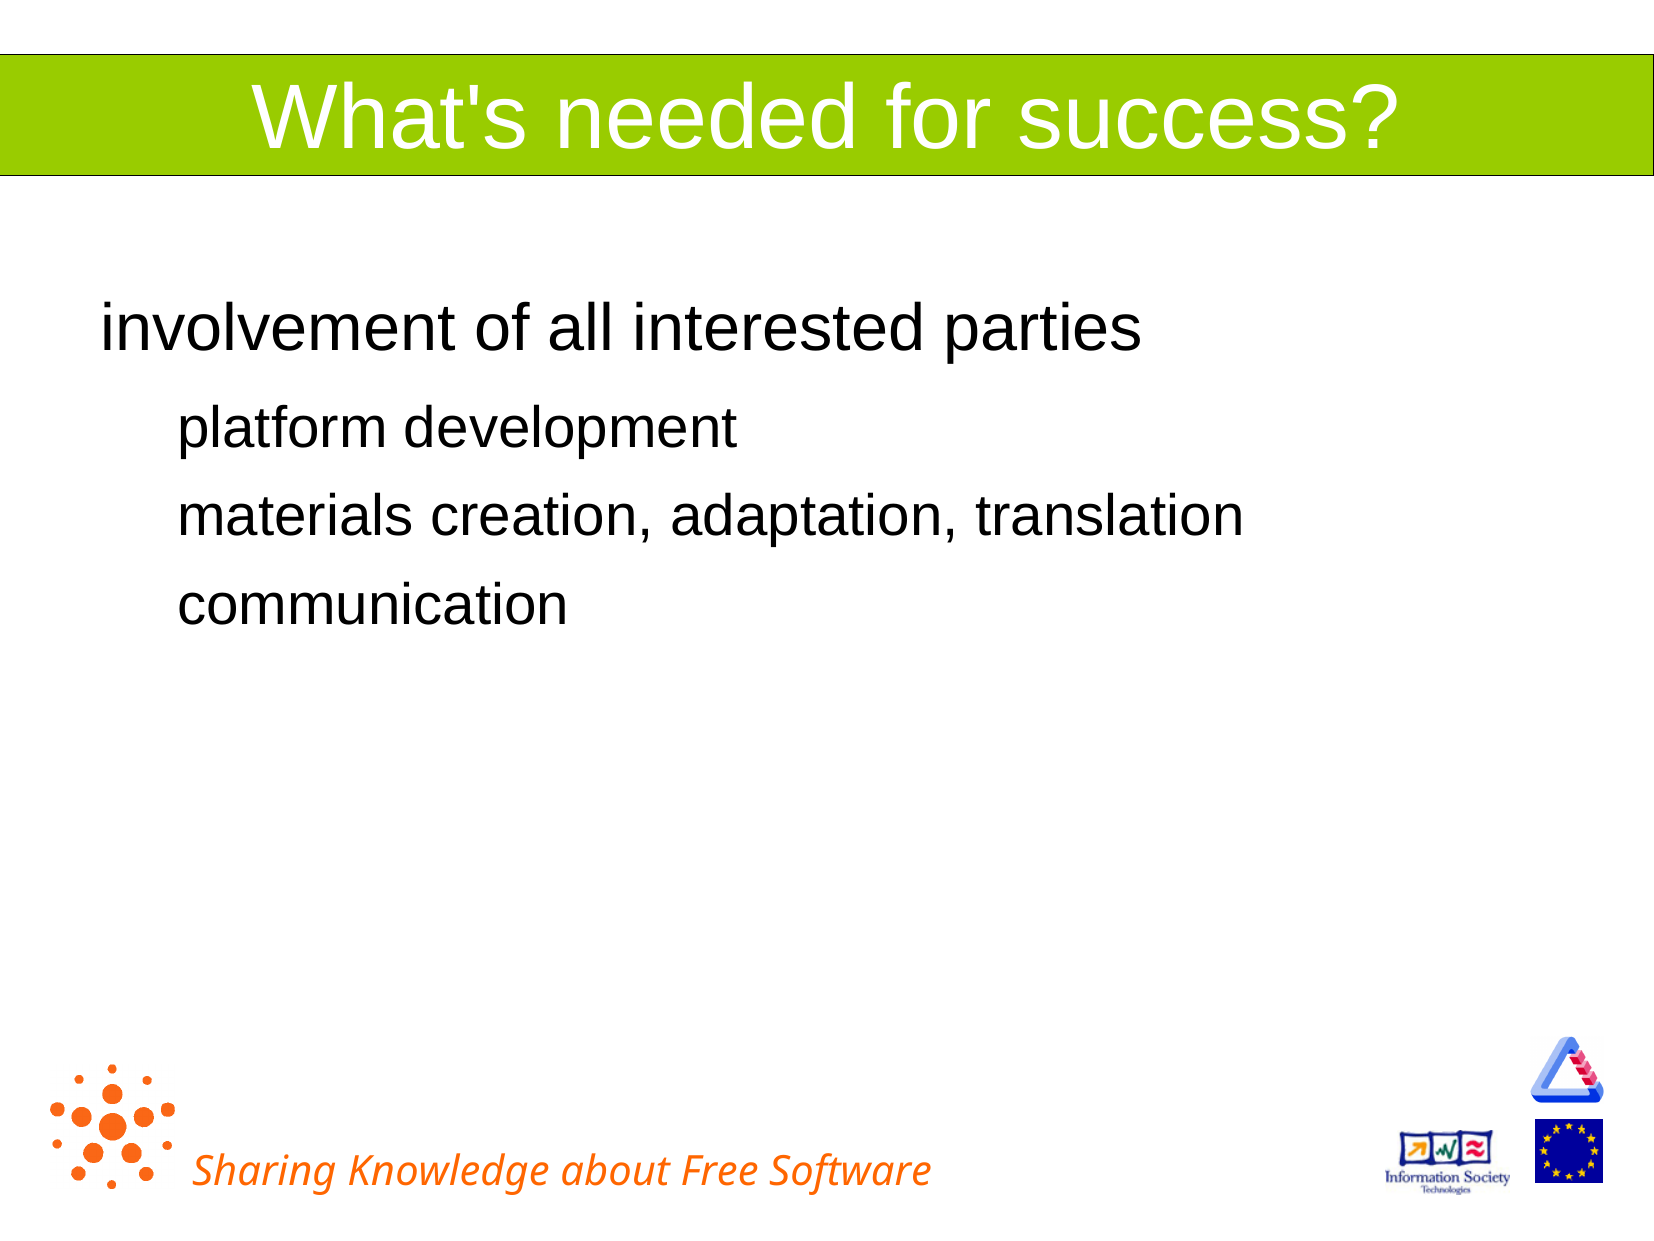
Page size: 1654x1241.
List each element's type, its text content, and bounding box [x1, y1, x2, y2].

picture [50, 1064, 175, 1189]
picture [1535, 1119, 1603, 1183]
title What's needed for success? [82, 48, 1571, 185]
list involvement of all interested parties platform development materials creation, adaptation, translation communication [82, 290, 1571, 1109]
picture [1571, 1036, 1604, 1104]
picture [1385, 1130, 1510, 1195]
